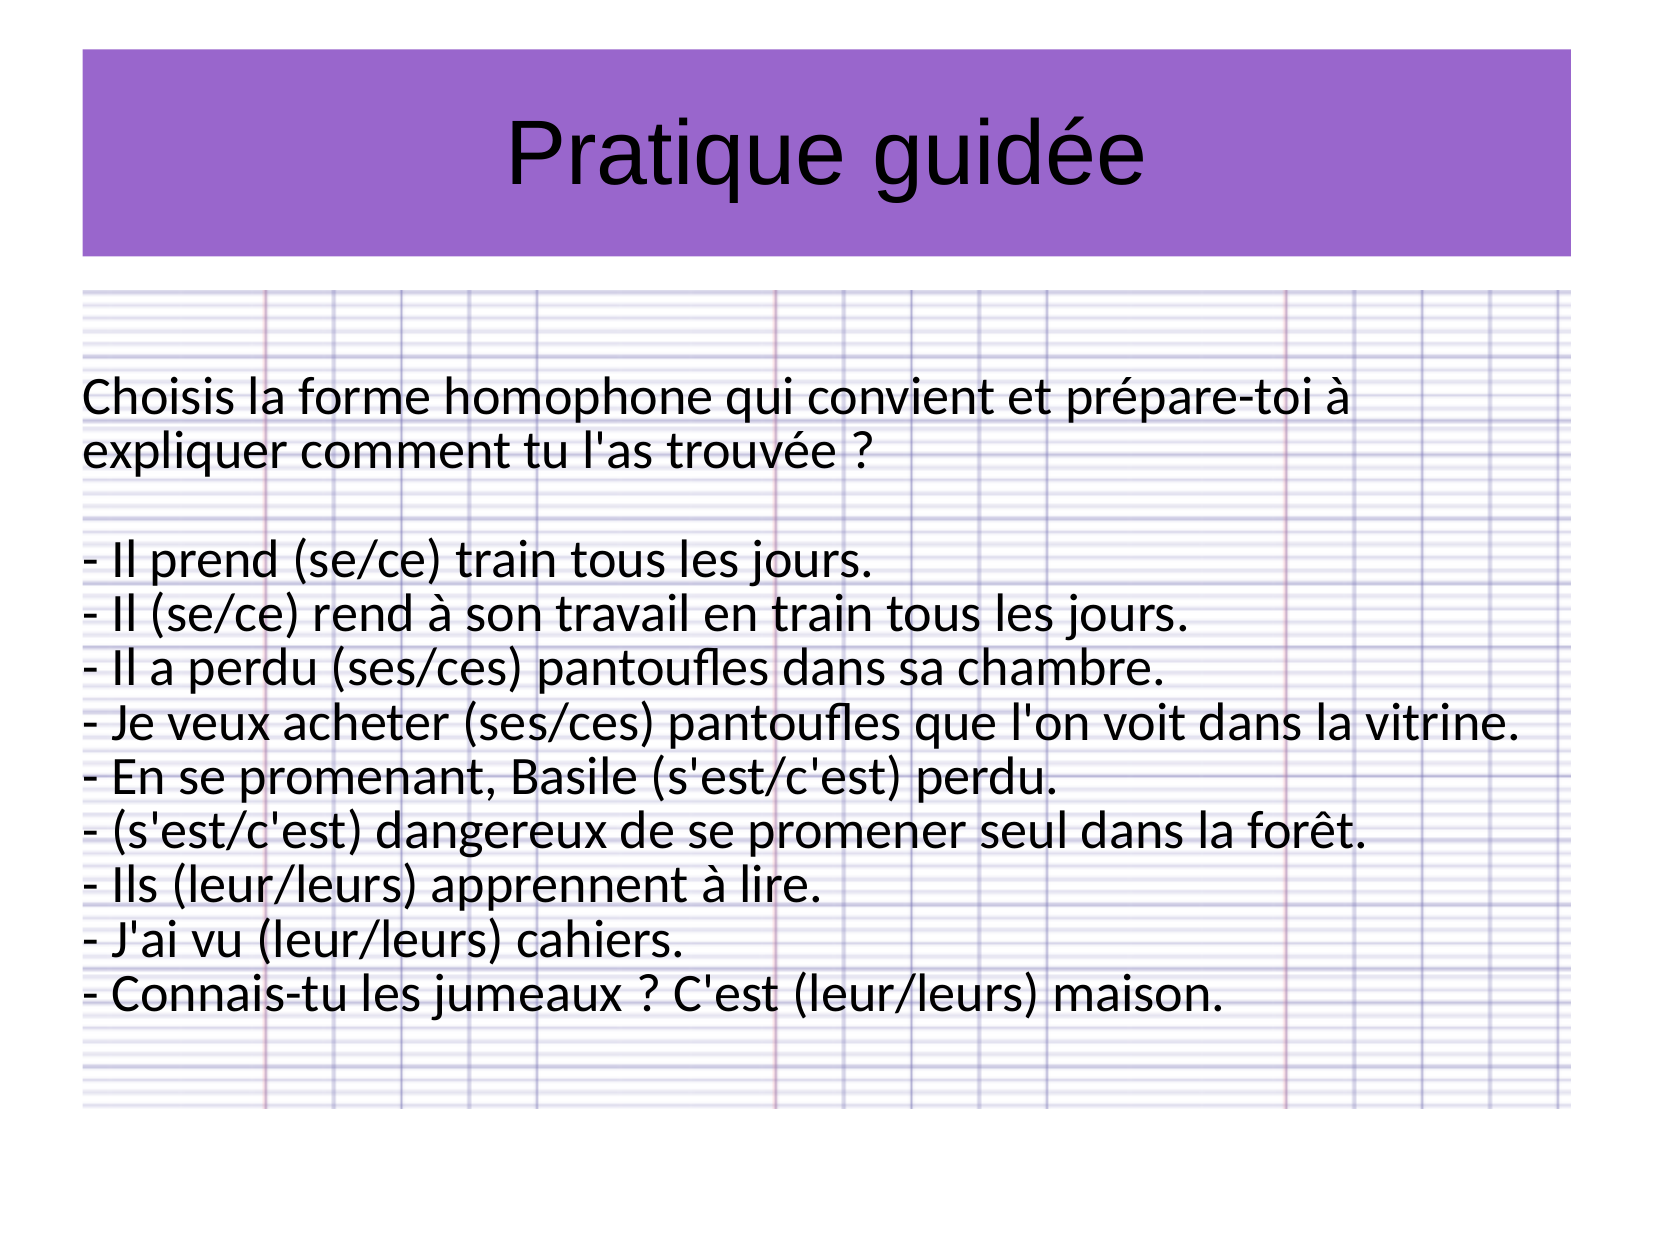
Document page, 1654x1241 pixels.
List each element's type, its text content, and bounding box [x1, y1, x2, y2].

title Pratique guidée [82, 49, 1571, 257]
subtitle Choisis la forme homophone qui convient et prépare-toi à expliquer comment tu l'as trouvée ? - Il prend (se/ce) train tous les jours. - Il (se/ce) rend à son travail en train tous les jours. - Il a perdu (ses/ces) pantoufles dans sa chambre. - Je veux acheter (ses/ces) pantoufles que l'on voit dans la vitrine. - En se promenant, Basile (s'est/c'est) perdu. - (s'est/c'est) dangereux de se promener seul dans la forêt. - Ils (leur/leurs) apprennent à lire. - J'ai vu (leur/leurs) cahiers. - Connais-tu les jumeaux ? C'est (leur/leurs) maison. [82, 290, 1571, 1109]
